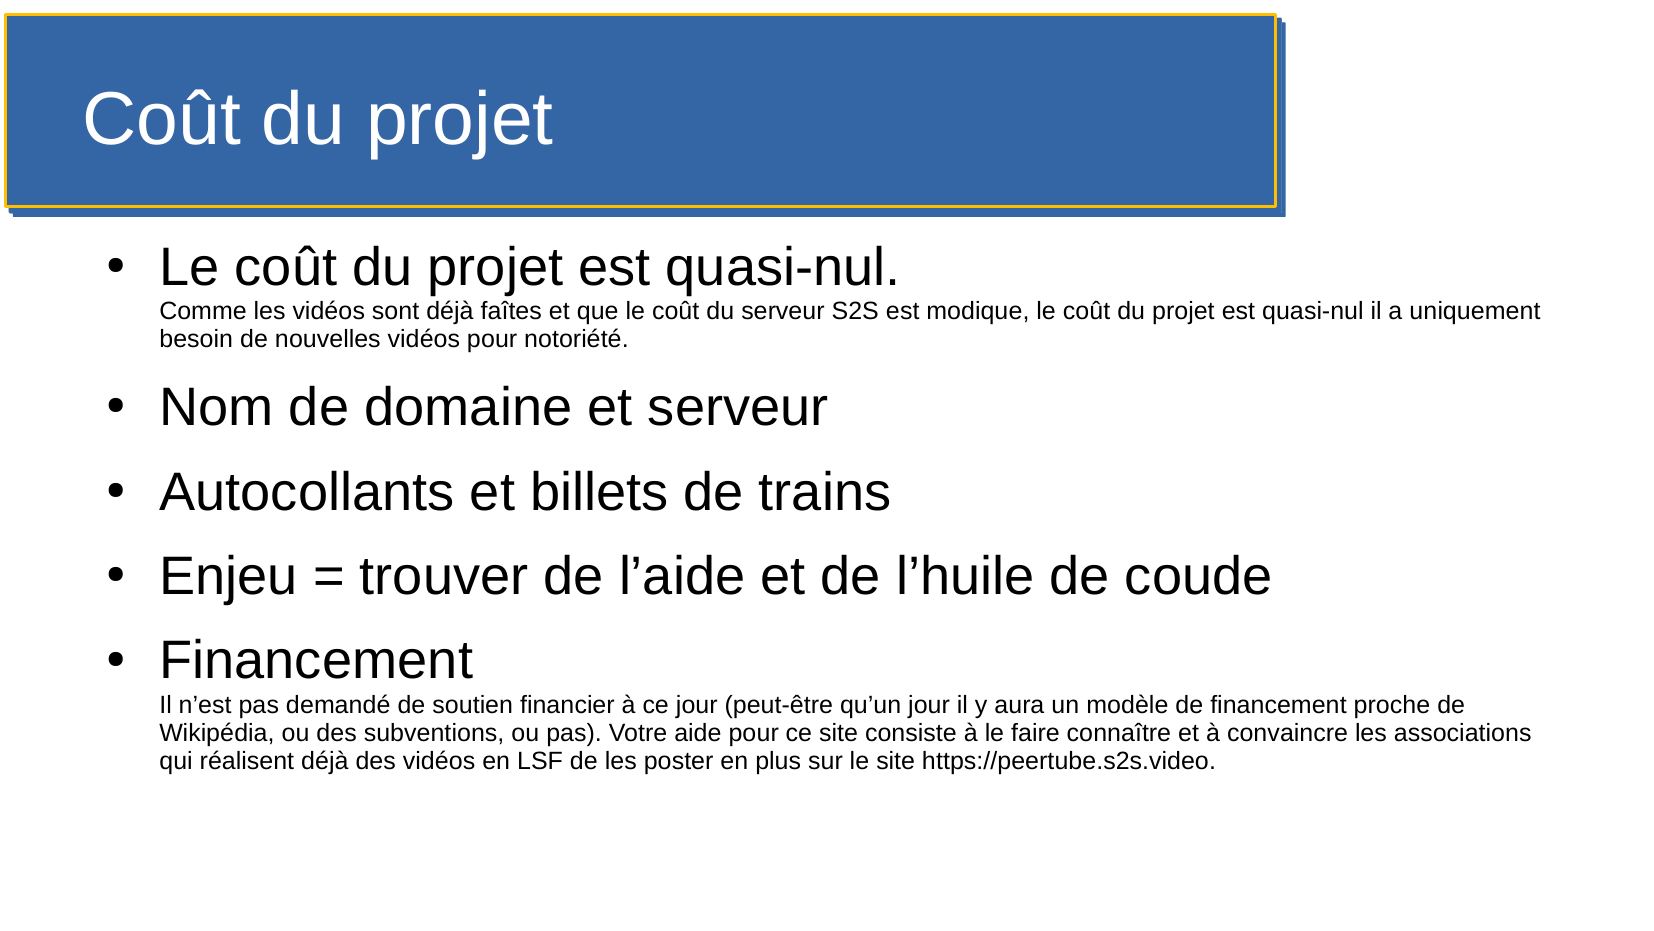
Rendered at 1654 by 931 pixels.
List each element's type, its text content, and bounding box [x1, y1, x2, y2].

list Le coût du projet est quasi-nul. Comme les vidéos sont déjà faîtes et que le coût du serveur S2S est modique, le coût du projet est quasi-nul il a uniquement besoin de nouvelles vidéos pour notoriété. Nom de domaine et serveur Autocollants et billets de trains Enjeu = trouver de l’aide et de l’huile de coude Financement Il n’est pas demandé de soutien financier à ce jour (peut-être qu’un jour il y aura un modèle de financement proche de Wikipédia, ou des subventions, ou pas). Votre aide pour ce site consiste à le faire connaître et à convaincre les associations qui réalisent déjà des vidéos en LSF de les poster en plus sur le site https://peertube.s2s.video. [88, 236, 1565, 798]
title Coût du projet [82, 44, 1235, 192]
